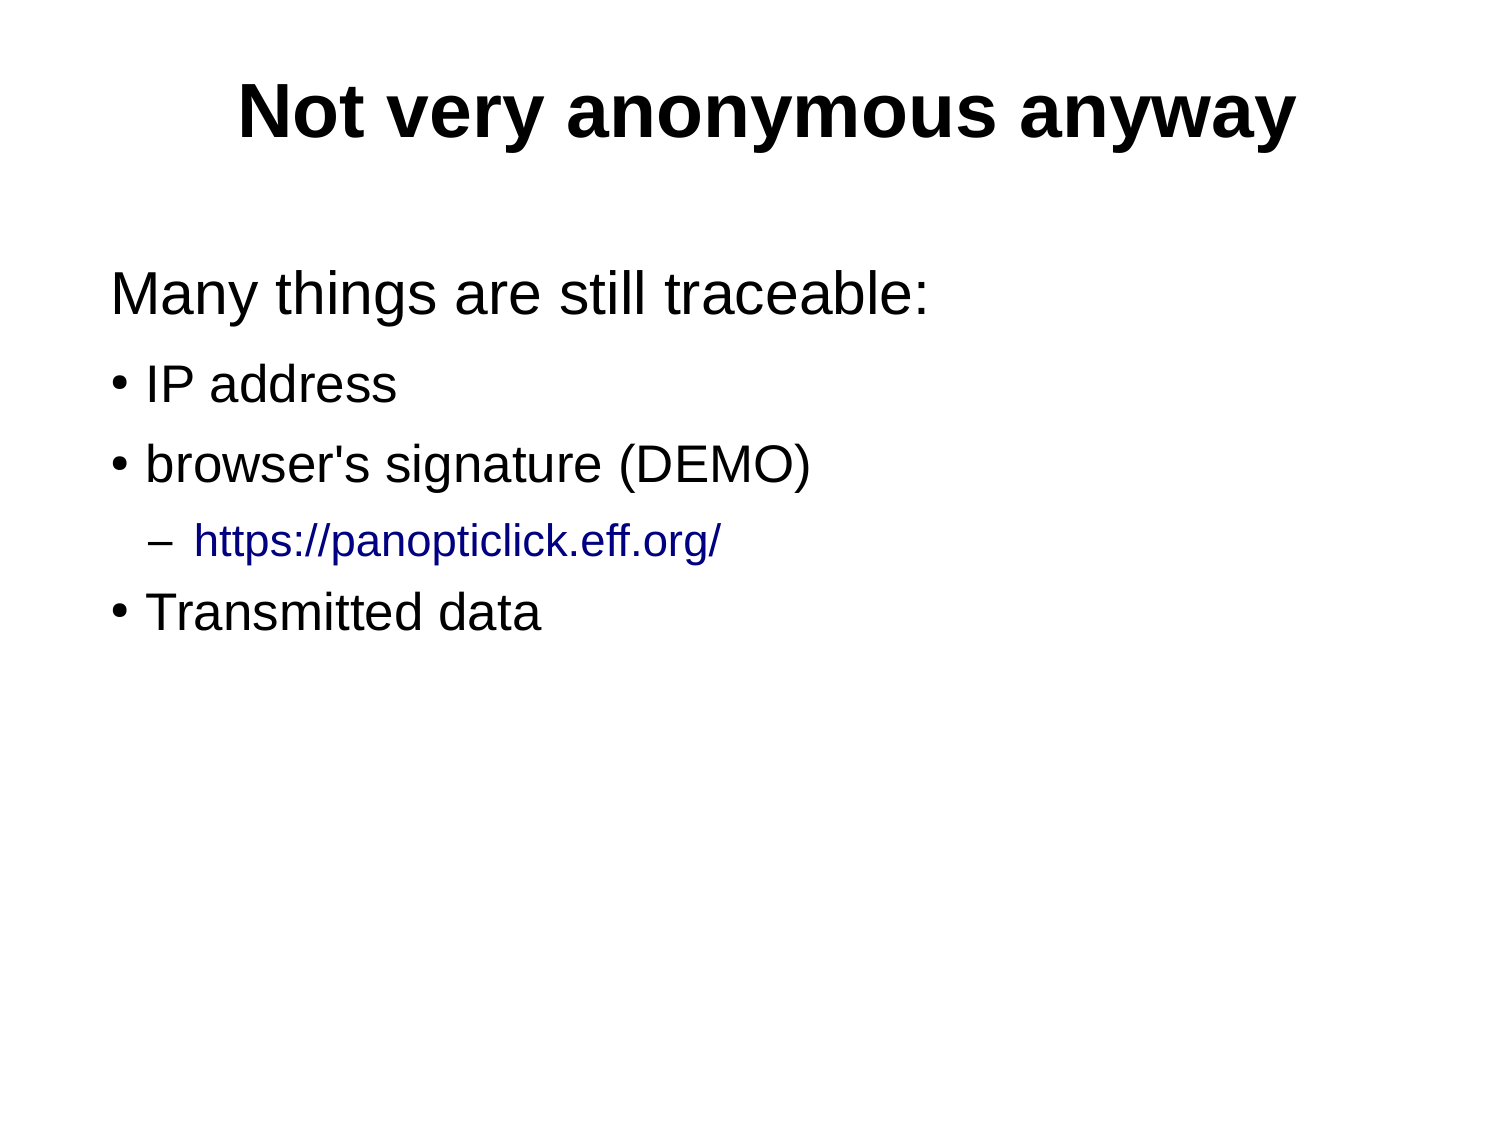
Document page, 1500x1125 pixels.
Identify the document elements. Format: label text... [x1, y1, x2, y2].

list Many things are still traceable: IP address browser's signature (DEMO) https://panopticlick.eff.org/ Transmitted data [75, 259, 1395, 1075]
title Not very anonymous anyway [75, 44, 1425, 177]
